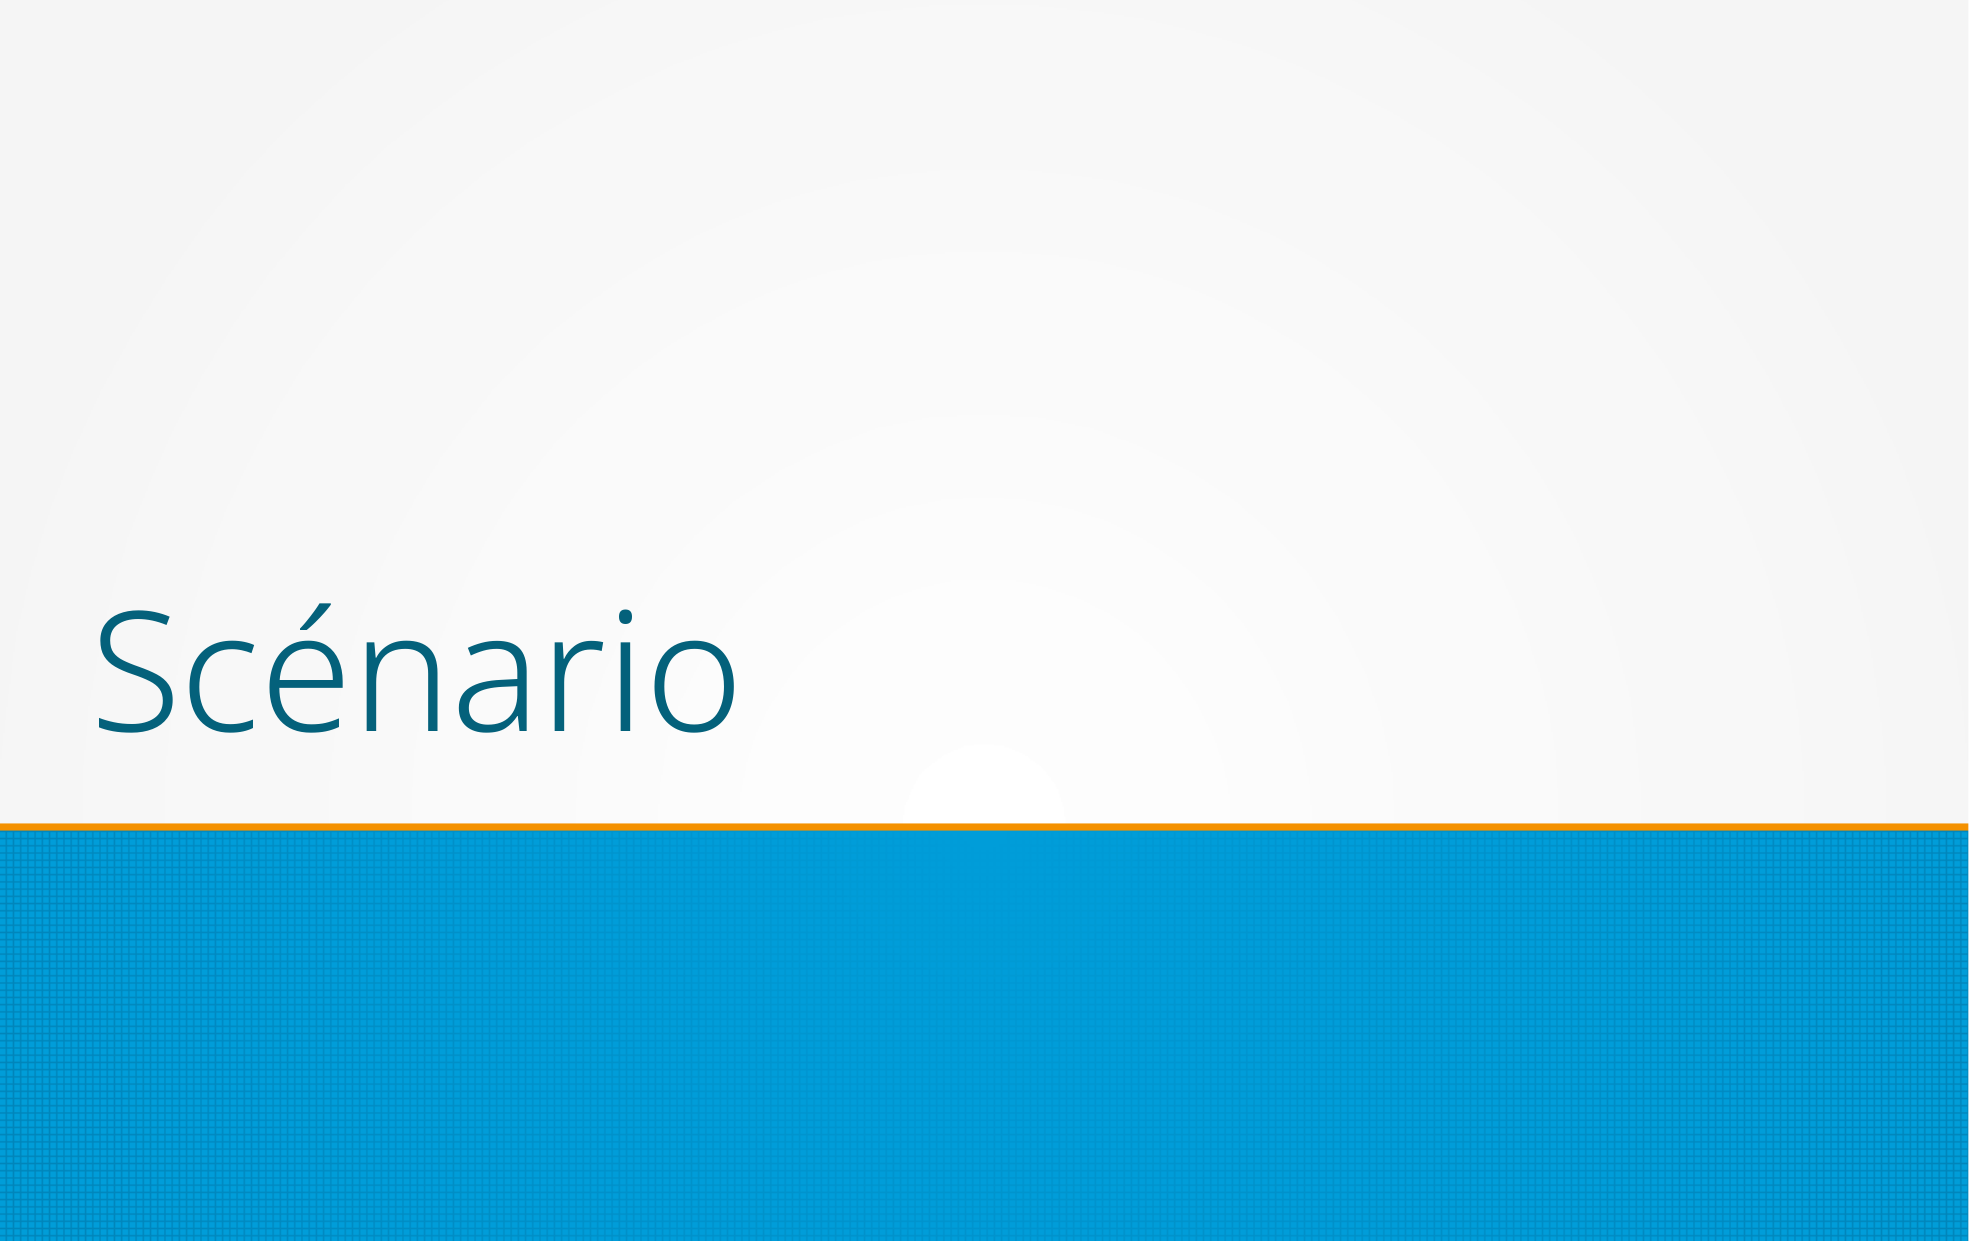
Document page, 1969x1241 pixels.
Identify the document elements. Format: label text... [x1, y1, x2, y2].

picture [0, 0, 1969, 830]
title Scénario [90, 49, 1862, 781]
